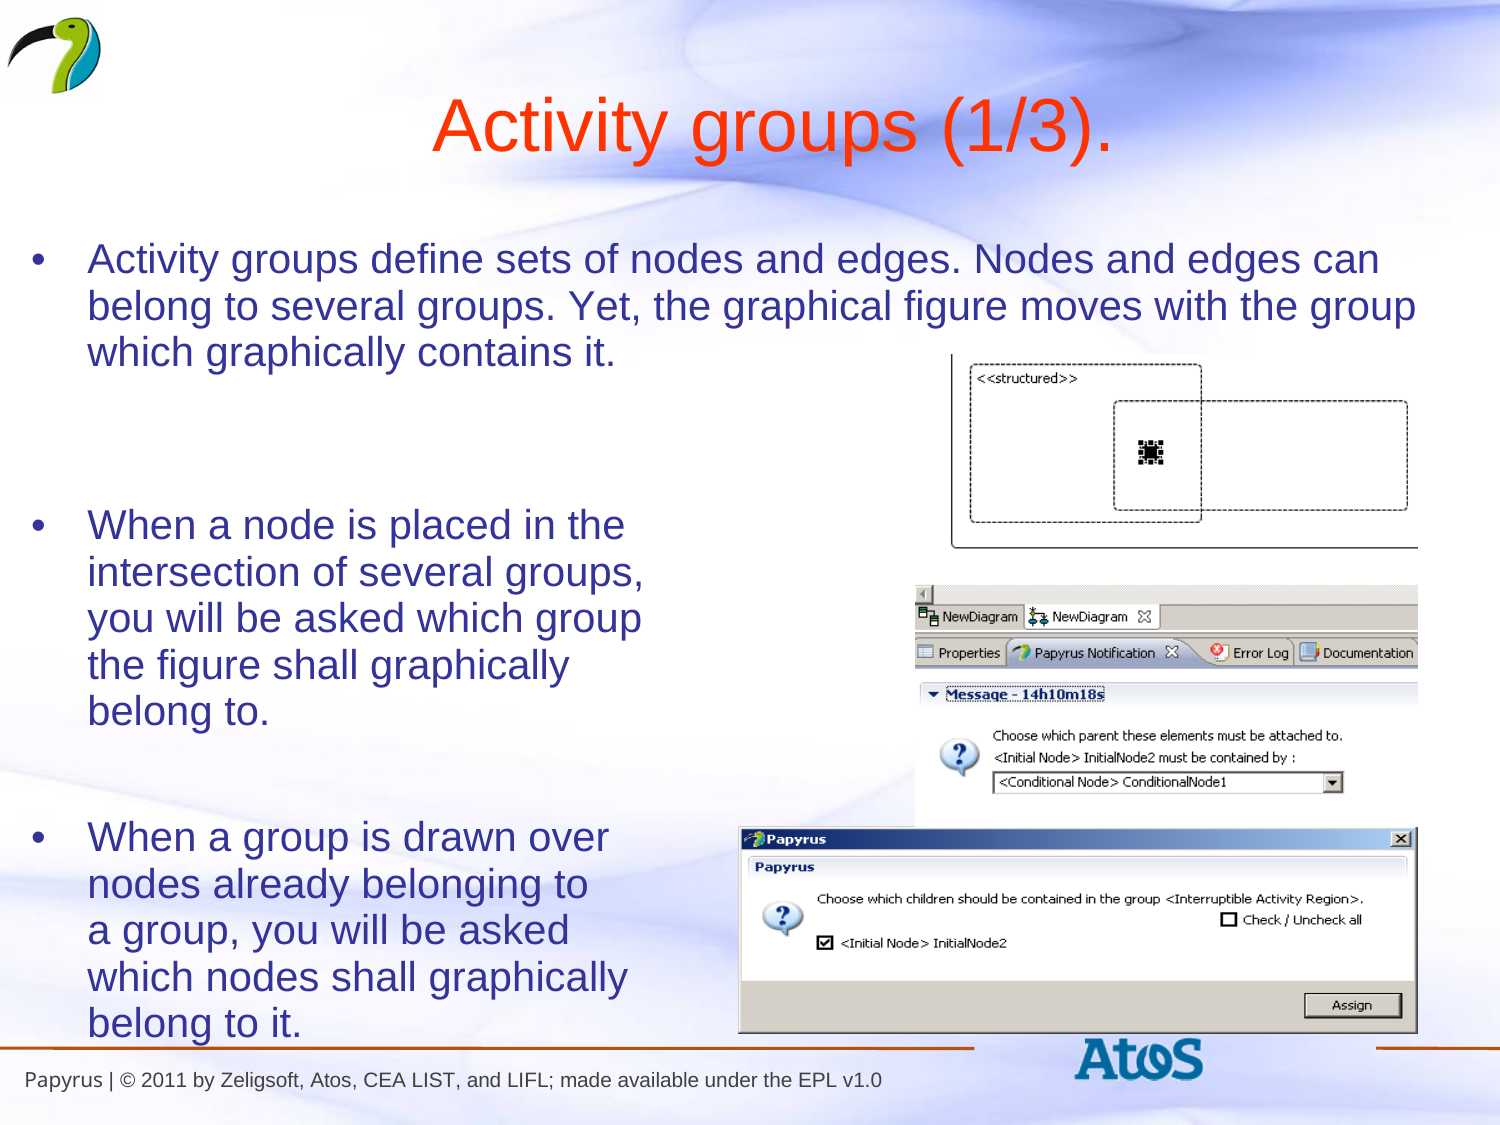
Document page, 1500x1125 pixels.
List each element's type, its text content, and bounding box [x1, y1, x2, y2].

picture [738, 354, 1418, 1034]
list Activity groups define sets of nodes and edges. Nodes and edges can belong to several groups. Yet, the graphical figure moves with the group which graphically contains it. When a node is placed in the intersection of several groups, you will be asked which group the figure shall graphically belong to. When a group is drawn over nodes already belonging to a group, you will be asked which nodes shall graphically belong to it. [31, 236, 1469, 1052]
picture [0, 0, 1500, 1046]
title Activity groups (1/3). [283, 64, 1264, 186]
picture [0, 1050, 1500, 1125]
